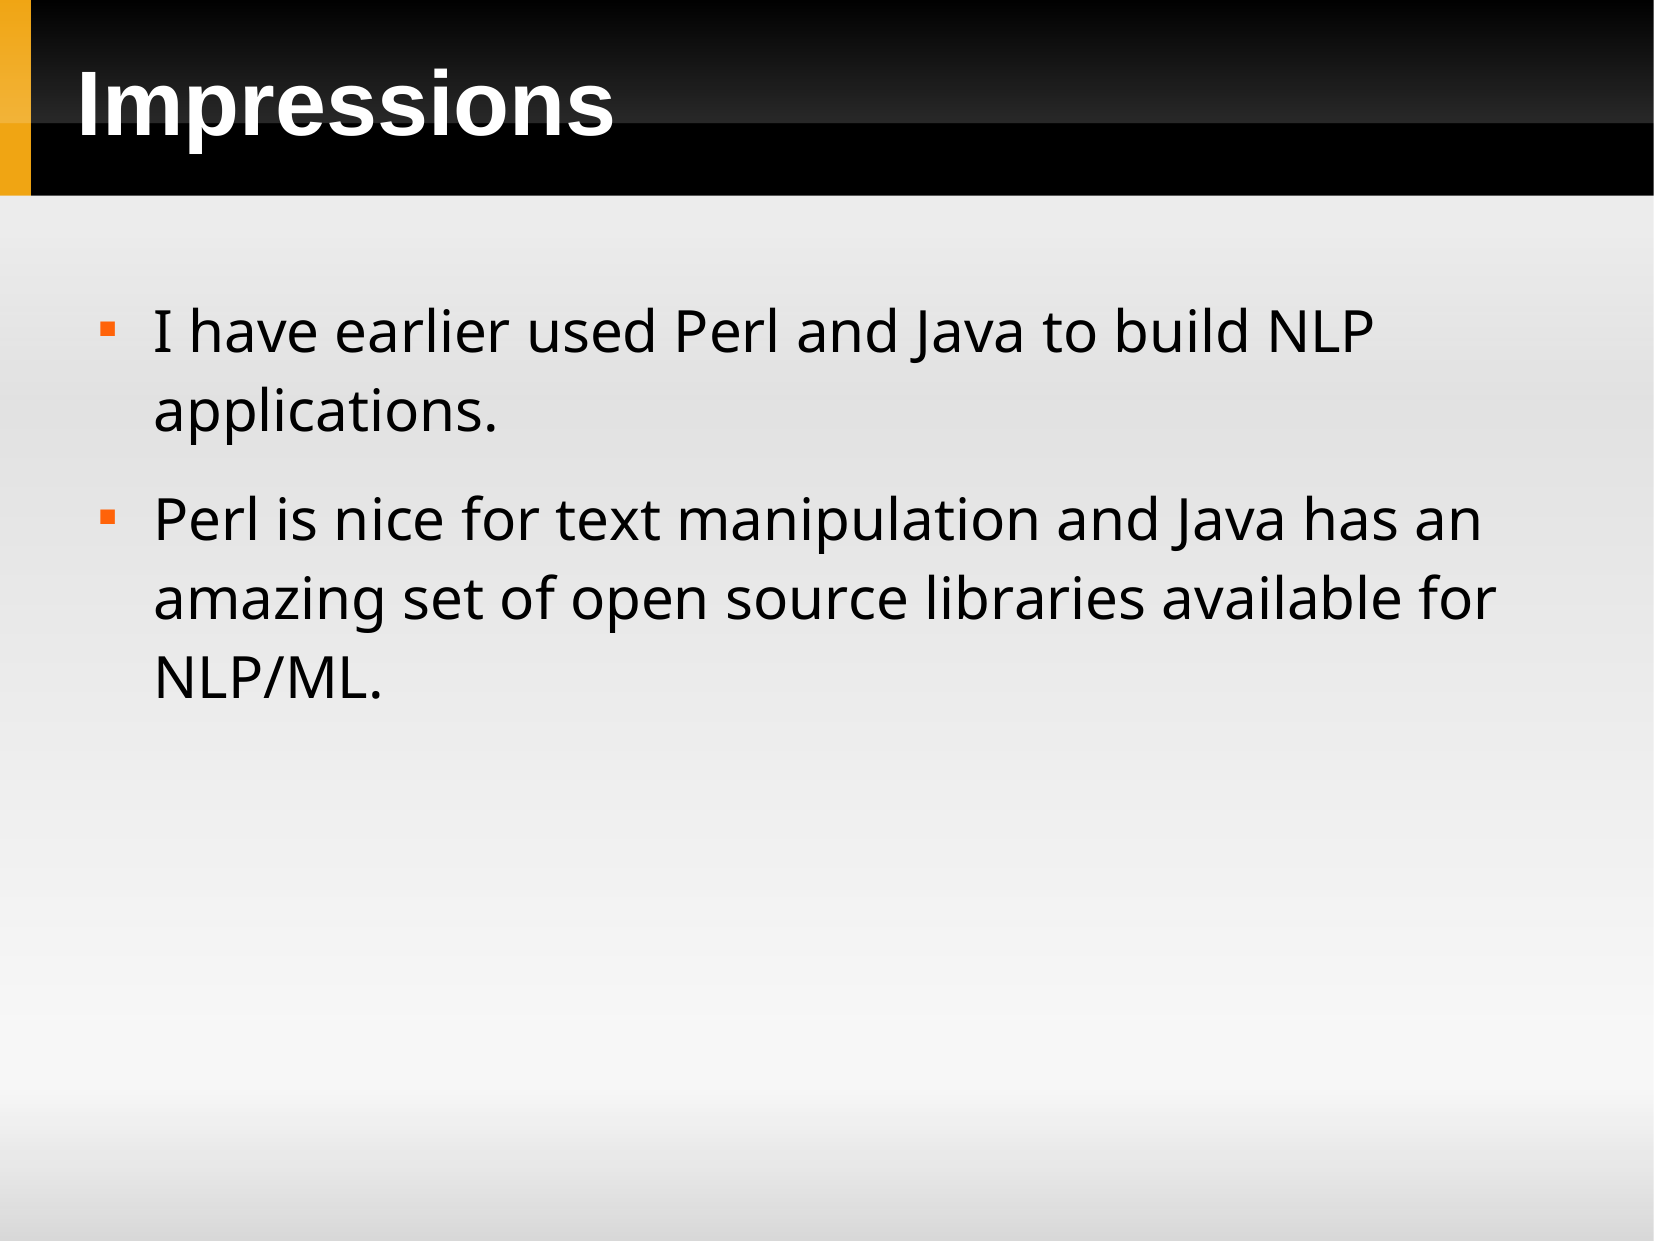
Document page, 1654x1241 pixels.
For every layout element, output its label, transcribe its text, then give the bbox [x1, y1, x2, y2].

list I have earlier used Perl and Java to build NLP applications. Perl is nice for text manipulation and Java has an amazing set of open source libraries available for NLP/ML. [82, 290, 1571, 1094]
title Impressions [76, 0, 1565, 208]
picture [0, 0, 1654, 1241]
